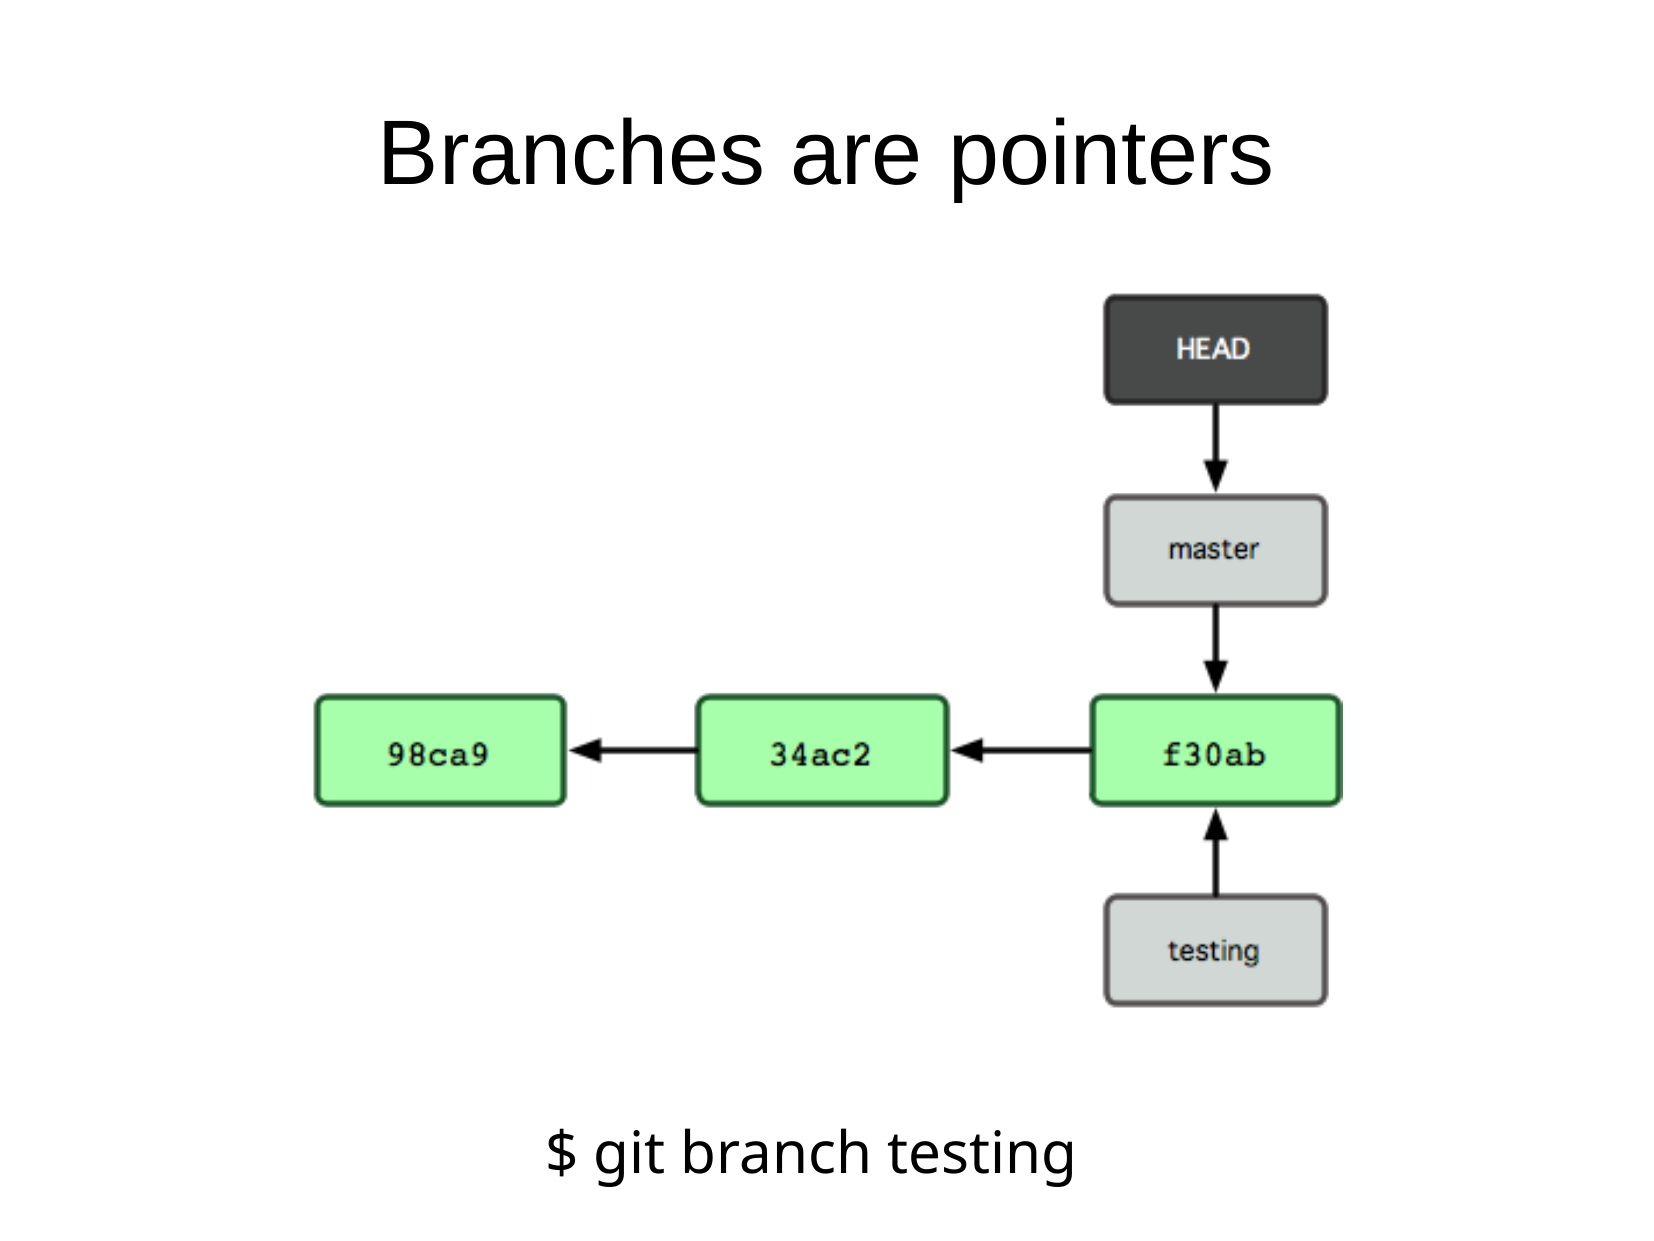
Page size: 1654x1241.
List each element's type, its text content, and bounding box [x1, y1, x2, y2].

title Branches are pointers [82, 49, 1571, 257]
picture [310, 290, 1343, 1010]
text_box $ git branch testing [530, 1104, 1123, 1201]
